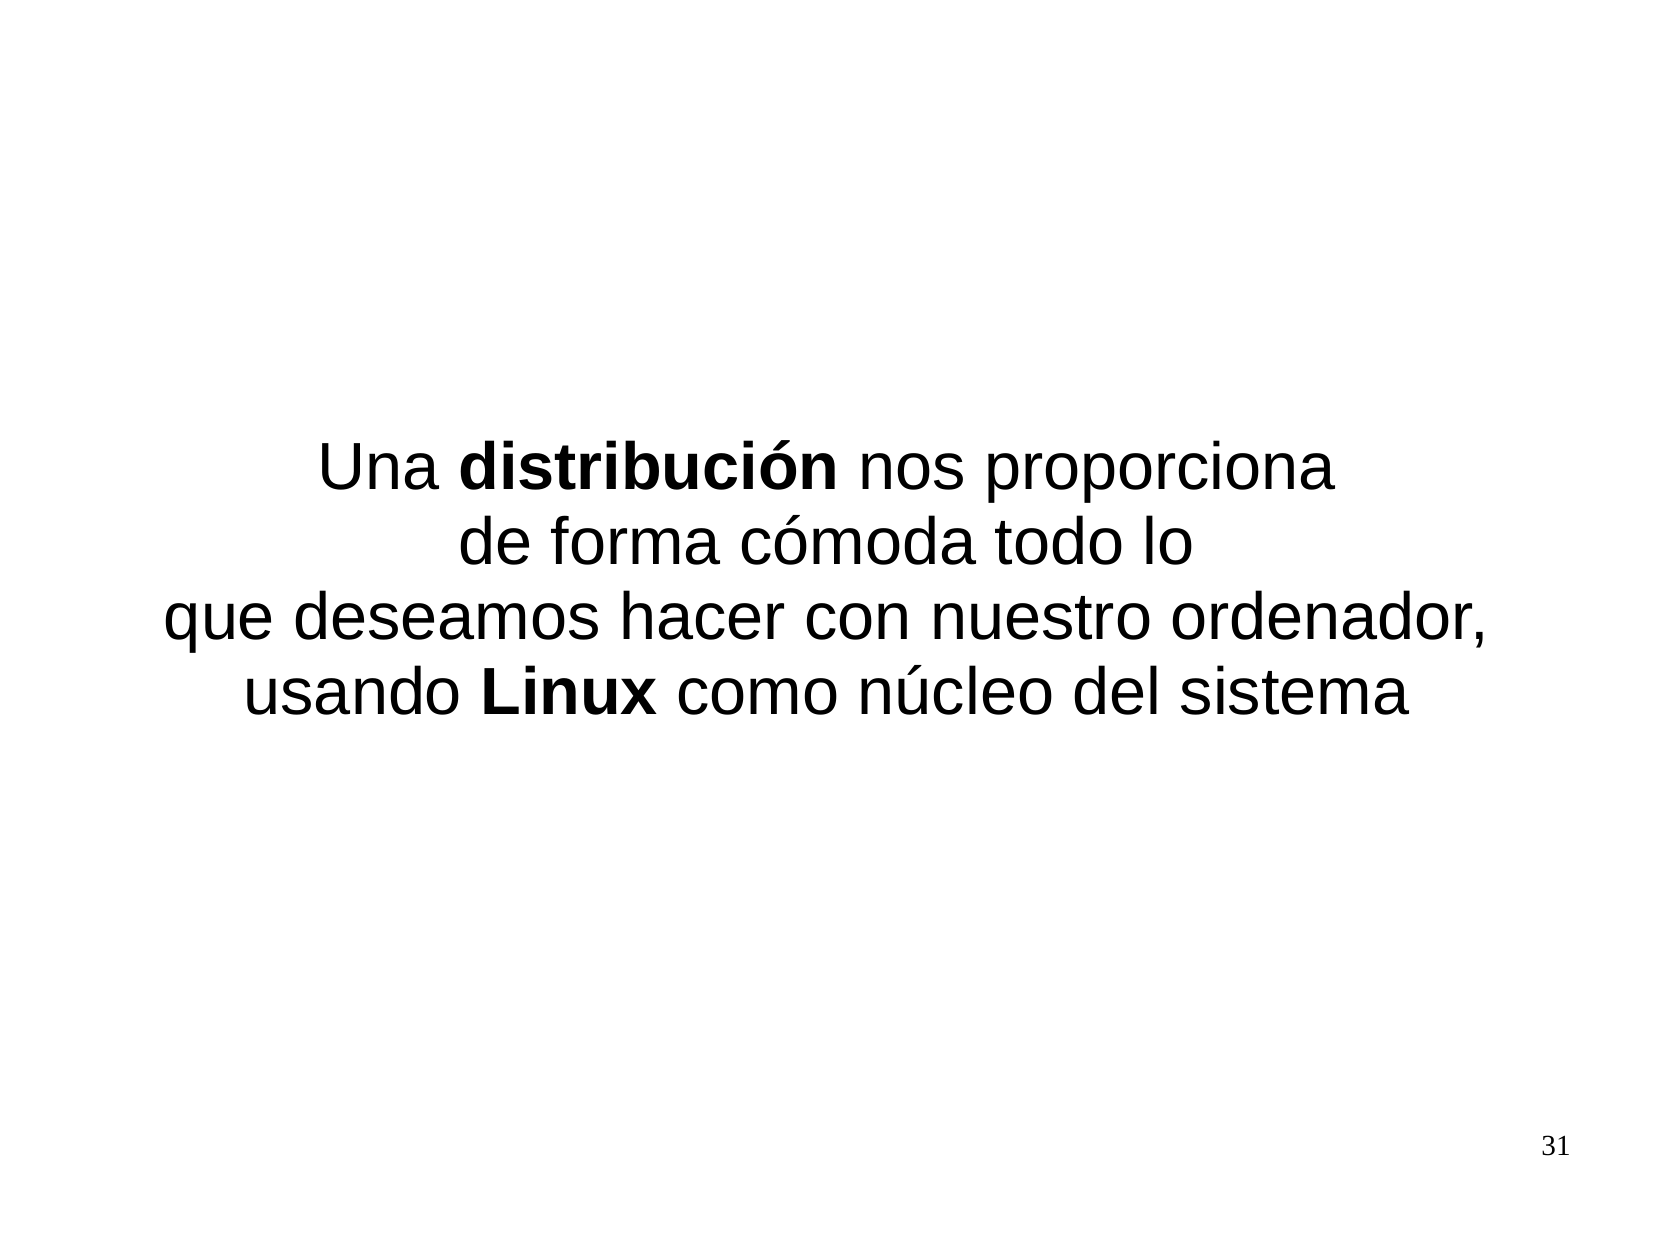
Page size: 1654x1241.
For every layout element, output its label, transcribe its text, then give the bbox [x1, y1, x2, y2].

subtitle Una distribución nos proporciona de forma cómoda todo lo que deseamos hacer con nuestro ordenador, usando Linux como núcleo del sistema [82, 56, 1571, 1102]
